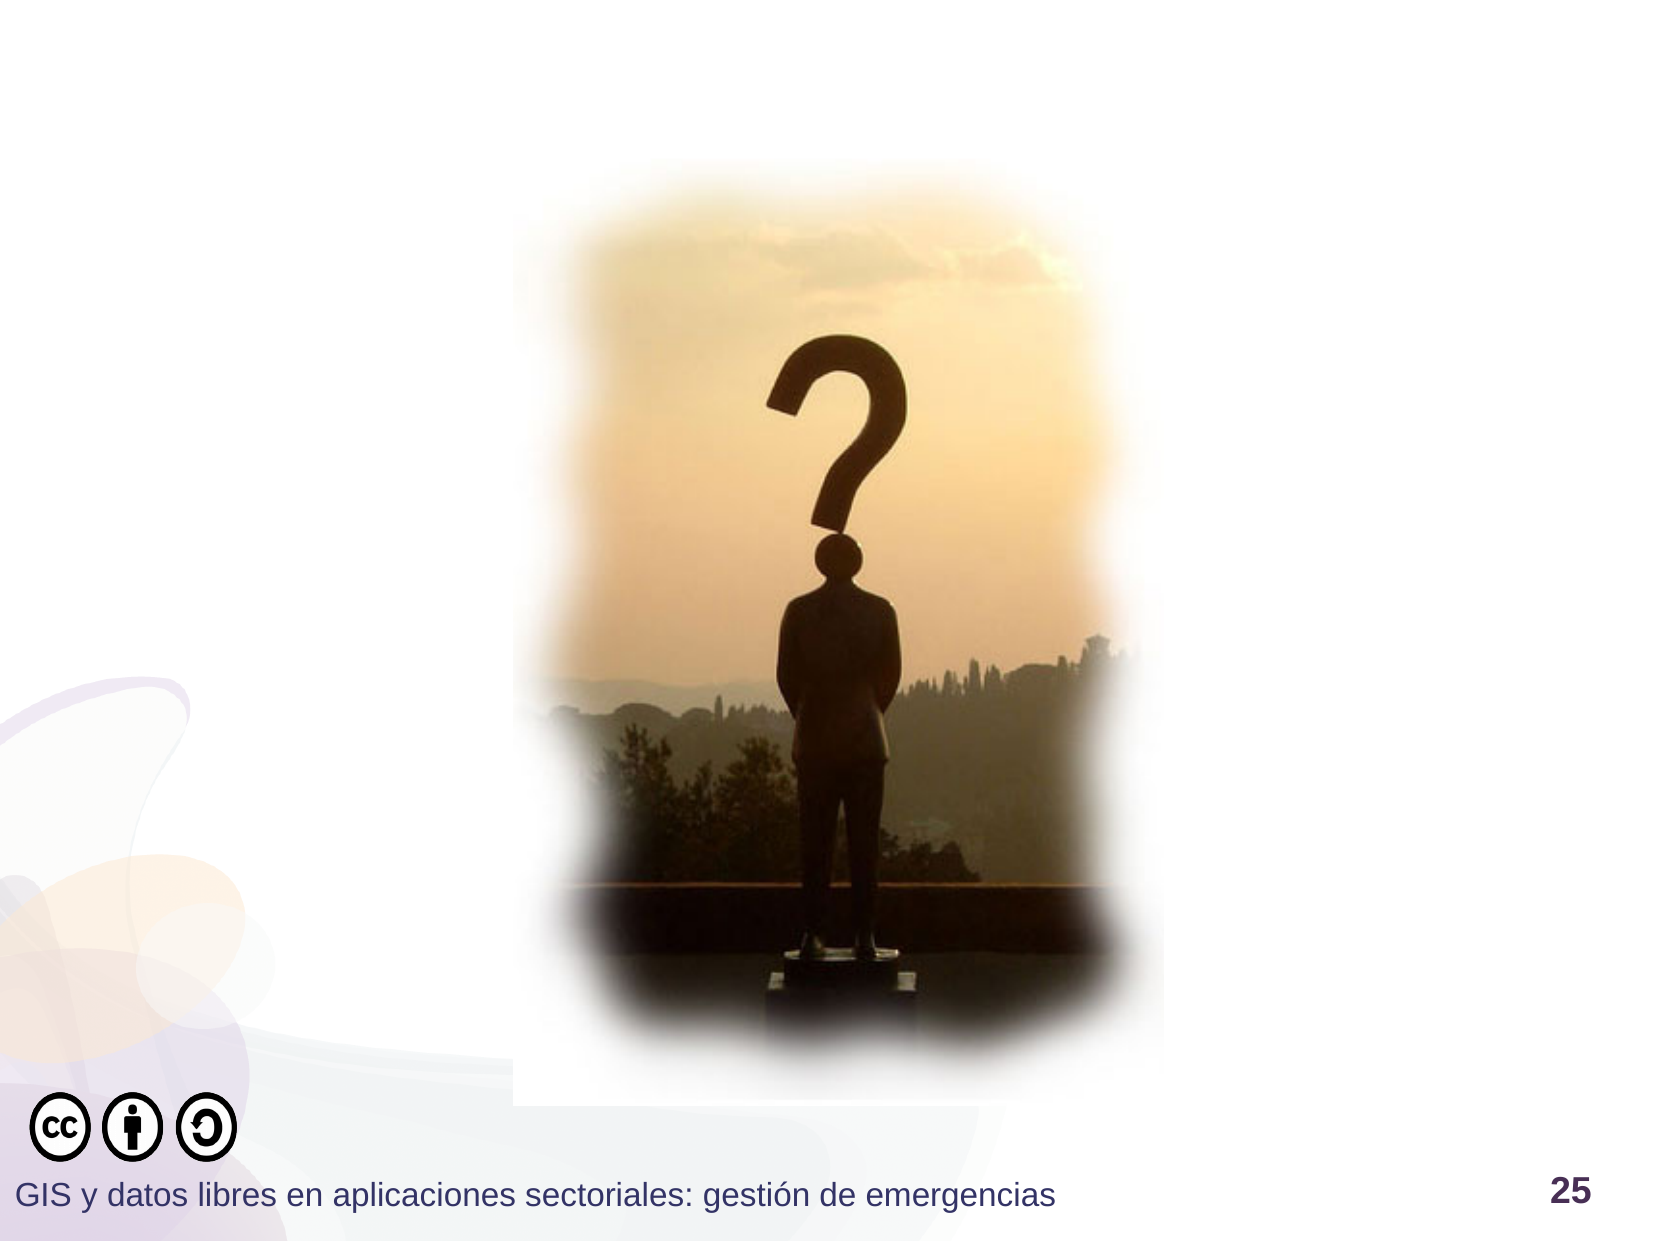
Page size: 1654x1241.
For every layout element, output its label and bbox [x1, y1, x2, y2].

picture [0, 144, 1164, 1241]
